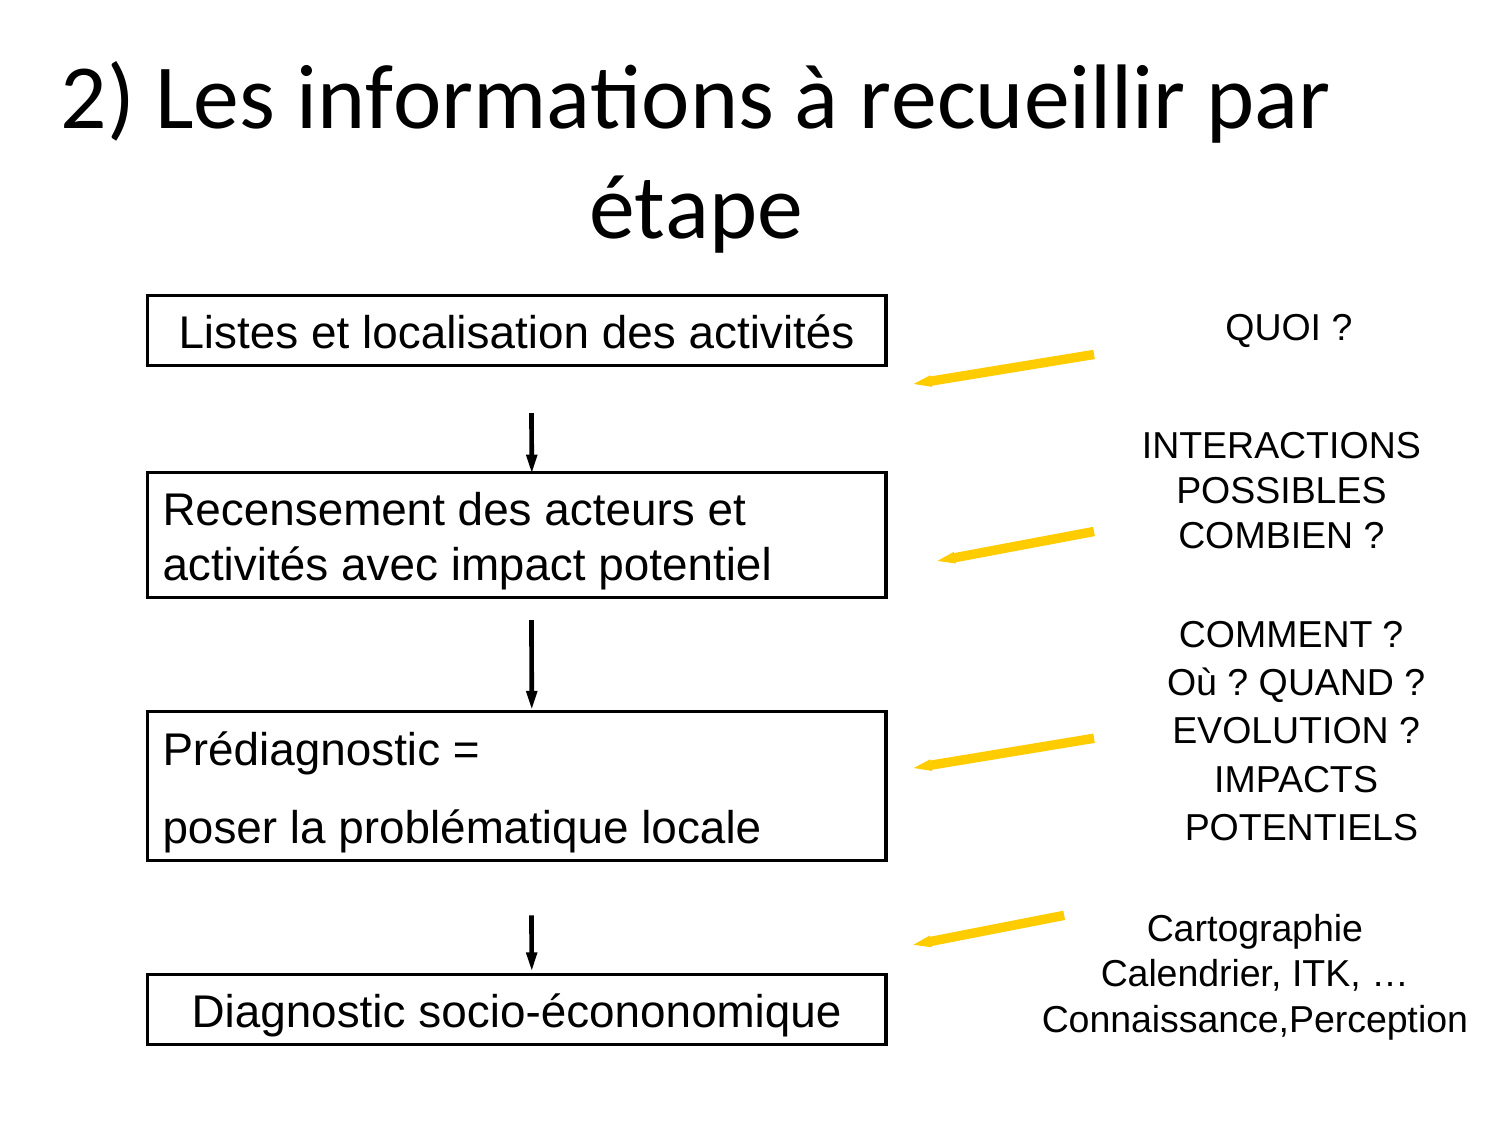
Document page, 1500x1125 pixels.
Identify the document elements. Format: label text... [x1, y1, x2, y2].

text_box Listes et localisation des activités [147, 295, 886, 366]
title 2) Les informations à recueillir par étape [35, 29, 1359, 265]
text_box Prédiagnostic = poser la problématique locale [147, 711, 886, 861]
text_box Diagnostic socio-écononomique [147, 974, 886, 1045]
text_box QUOI ? [1210, 295, 1435, 356]
text_box Cartographie Calendrier, ITK, … Connaissance,Perception [1009, 915, 1500, 1046]
text_box COMMENT ? Où ? QUAND ? EVOLUTION ? IMPACTS POTENTIELS [1092, 620, 1500, 853]
text_box INTERACTIONS POSSIBLES COMBIEN ? [1062, 413, 1500, 564]
text_box Recensement des acteurs et activités avec impact potentiel [147, 472, 886, 598]
